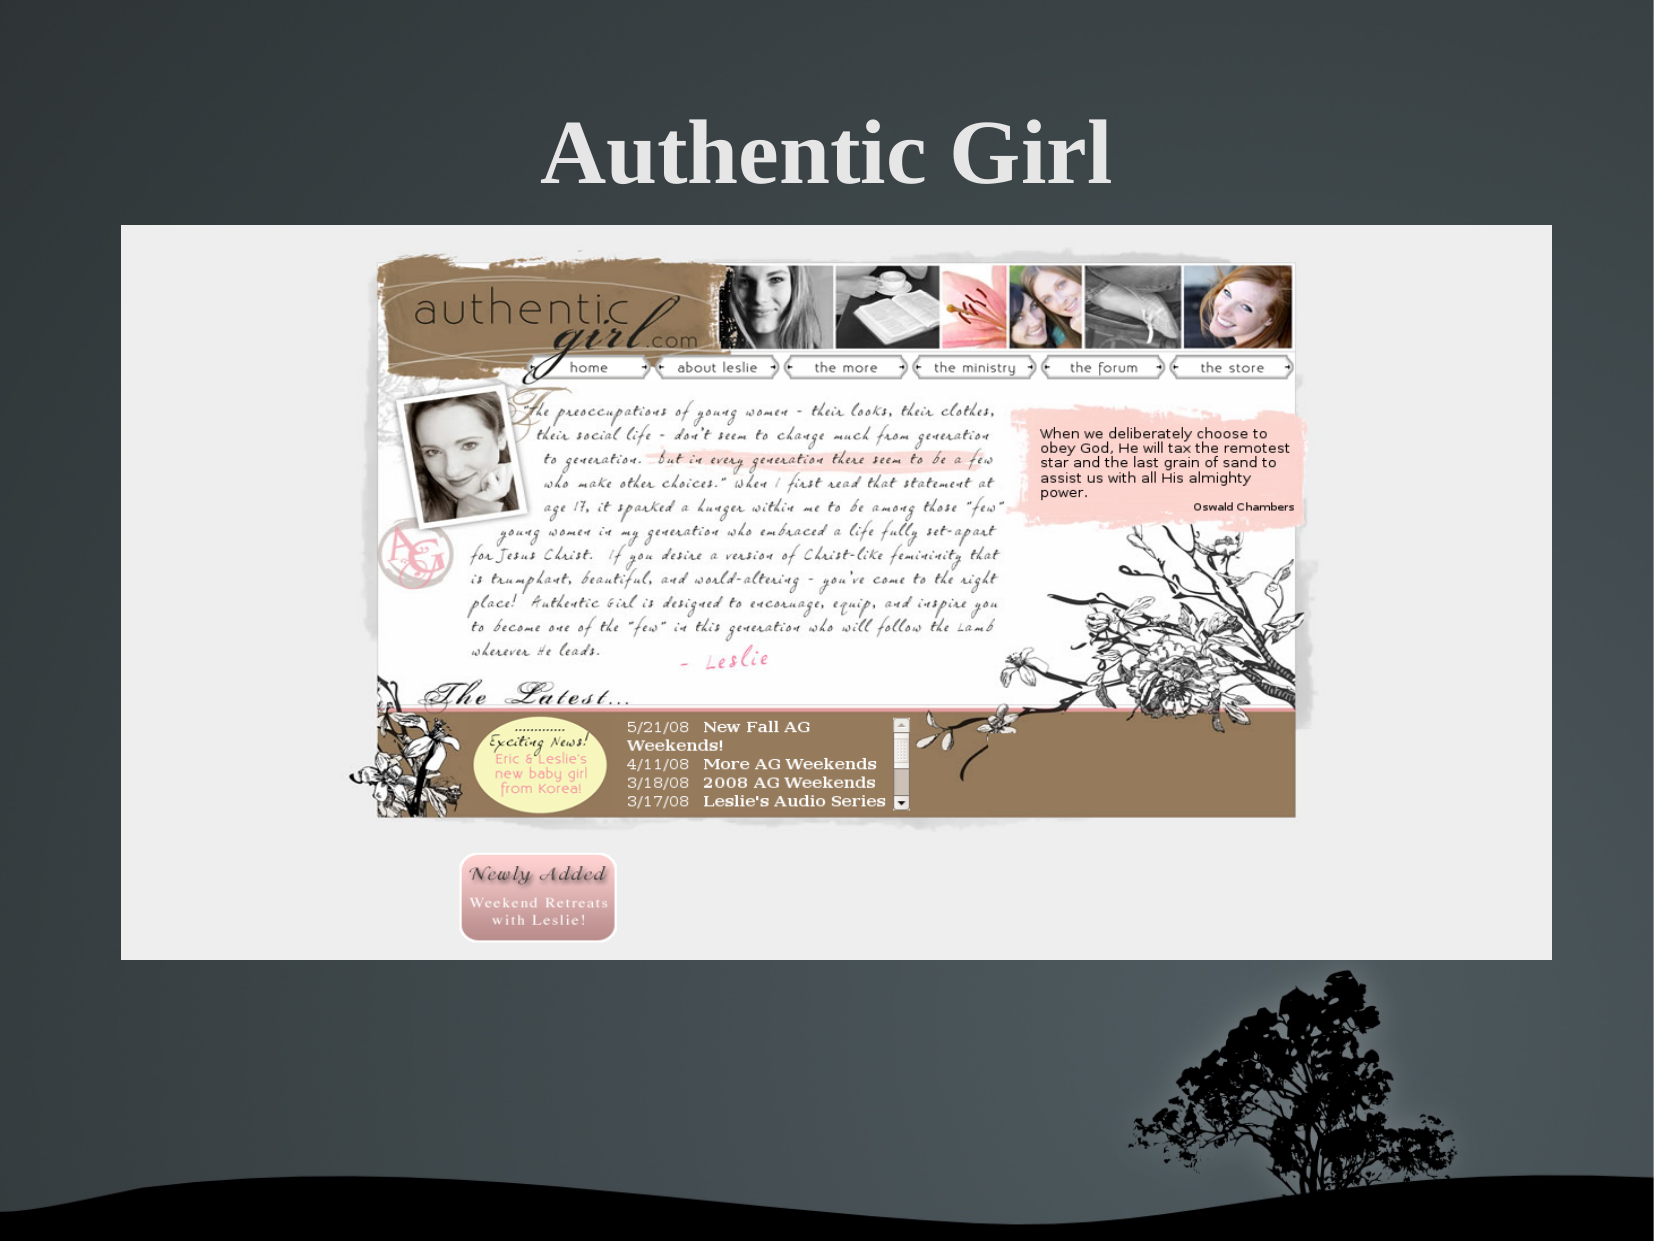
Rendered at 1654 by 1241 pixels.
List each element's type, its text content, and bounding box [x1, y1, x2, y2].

title Authentic Girl [82, 56, 1571, 250]
picture [0, 0, 1654, 1241]
